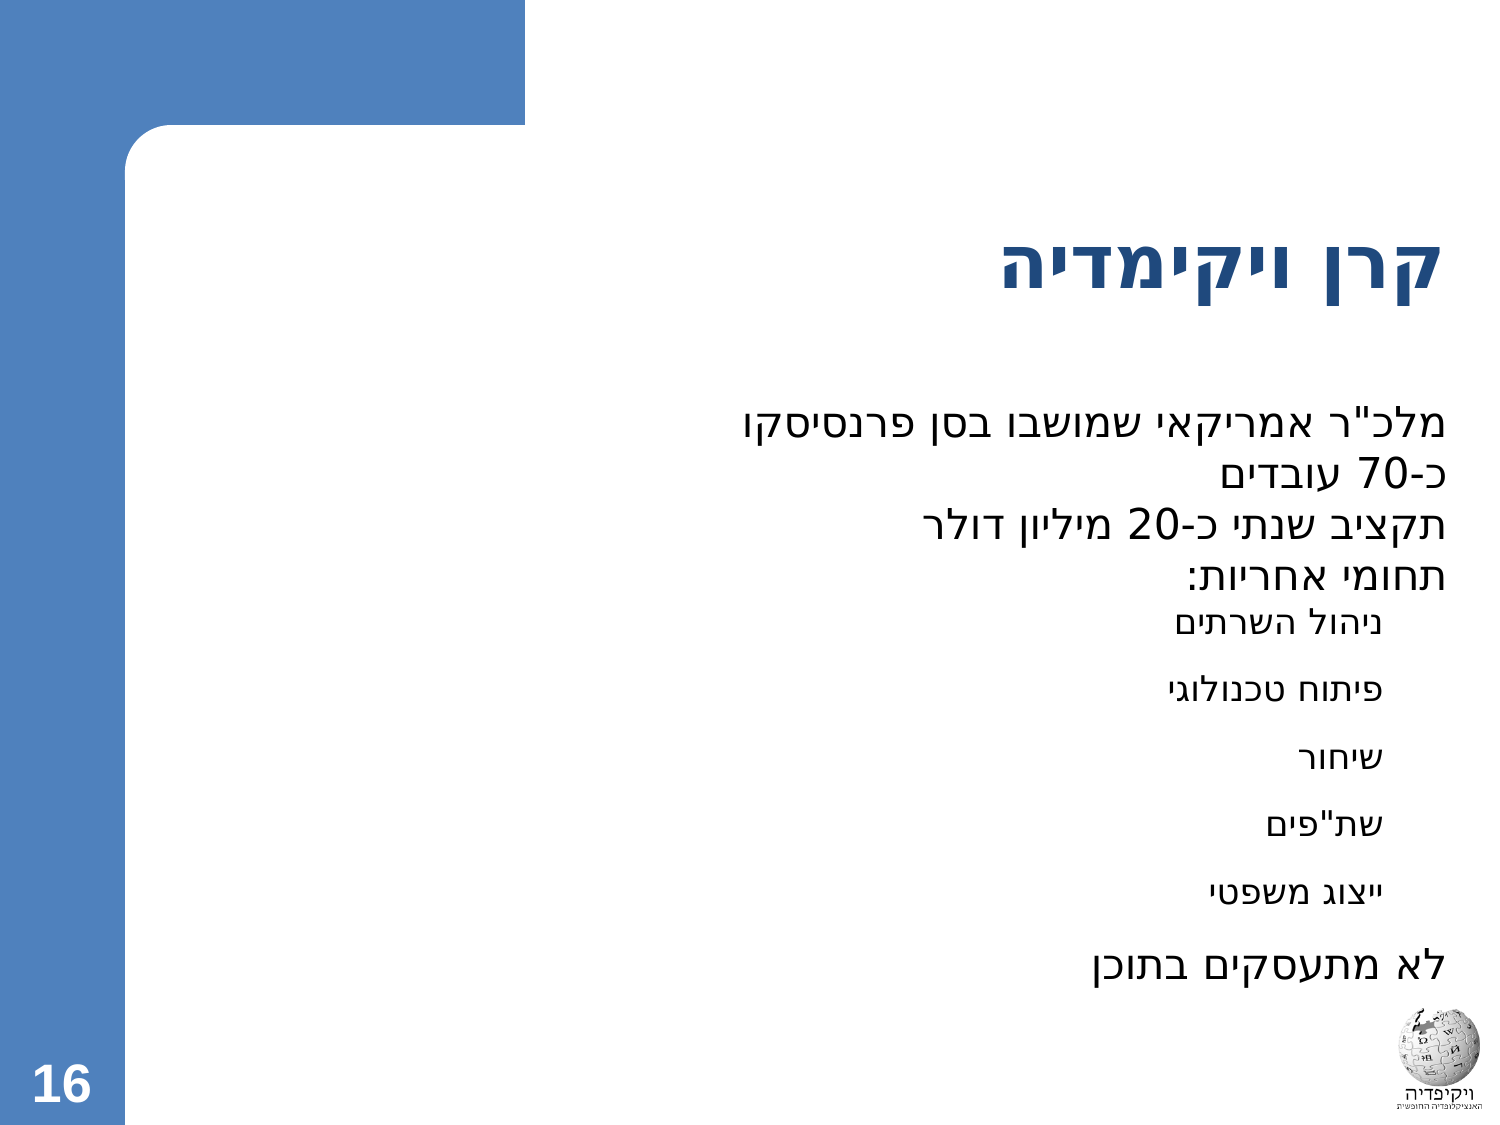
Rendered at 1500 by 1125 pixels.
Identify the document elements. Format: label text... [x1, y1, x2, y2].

list מלכ"ר אמריקאי שמושבו בסן פרנסיסקו כ-70 עובדים תקציב שנתי כ-20 מיליון דולר תחומי אחריות: ניהול השרתים פיתוח טכנולוגי שיחור שת"פים ייצוג משפטי לא מתעסקים בתוכן [150, 387, 1463, 1000]
title קרן ויקימדיה [150, 125, 1463, 313]
picture [1394, 1007, 1484, 1110]
slide_number <number> [13, 363, 111, 1121]
